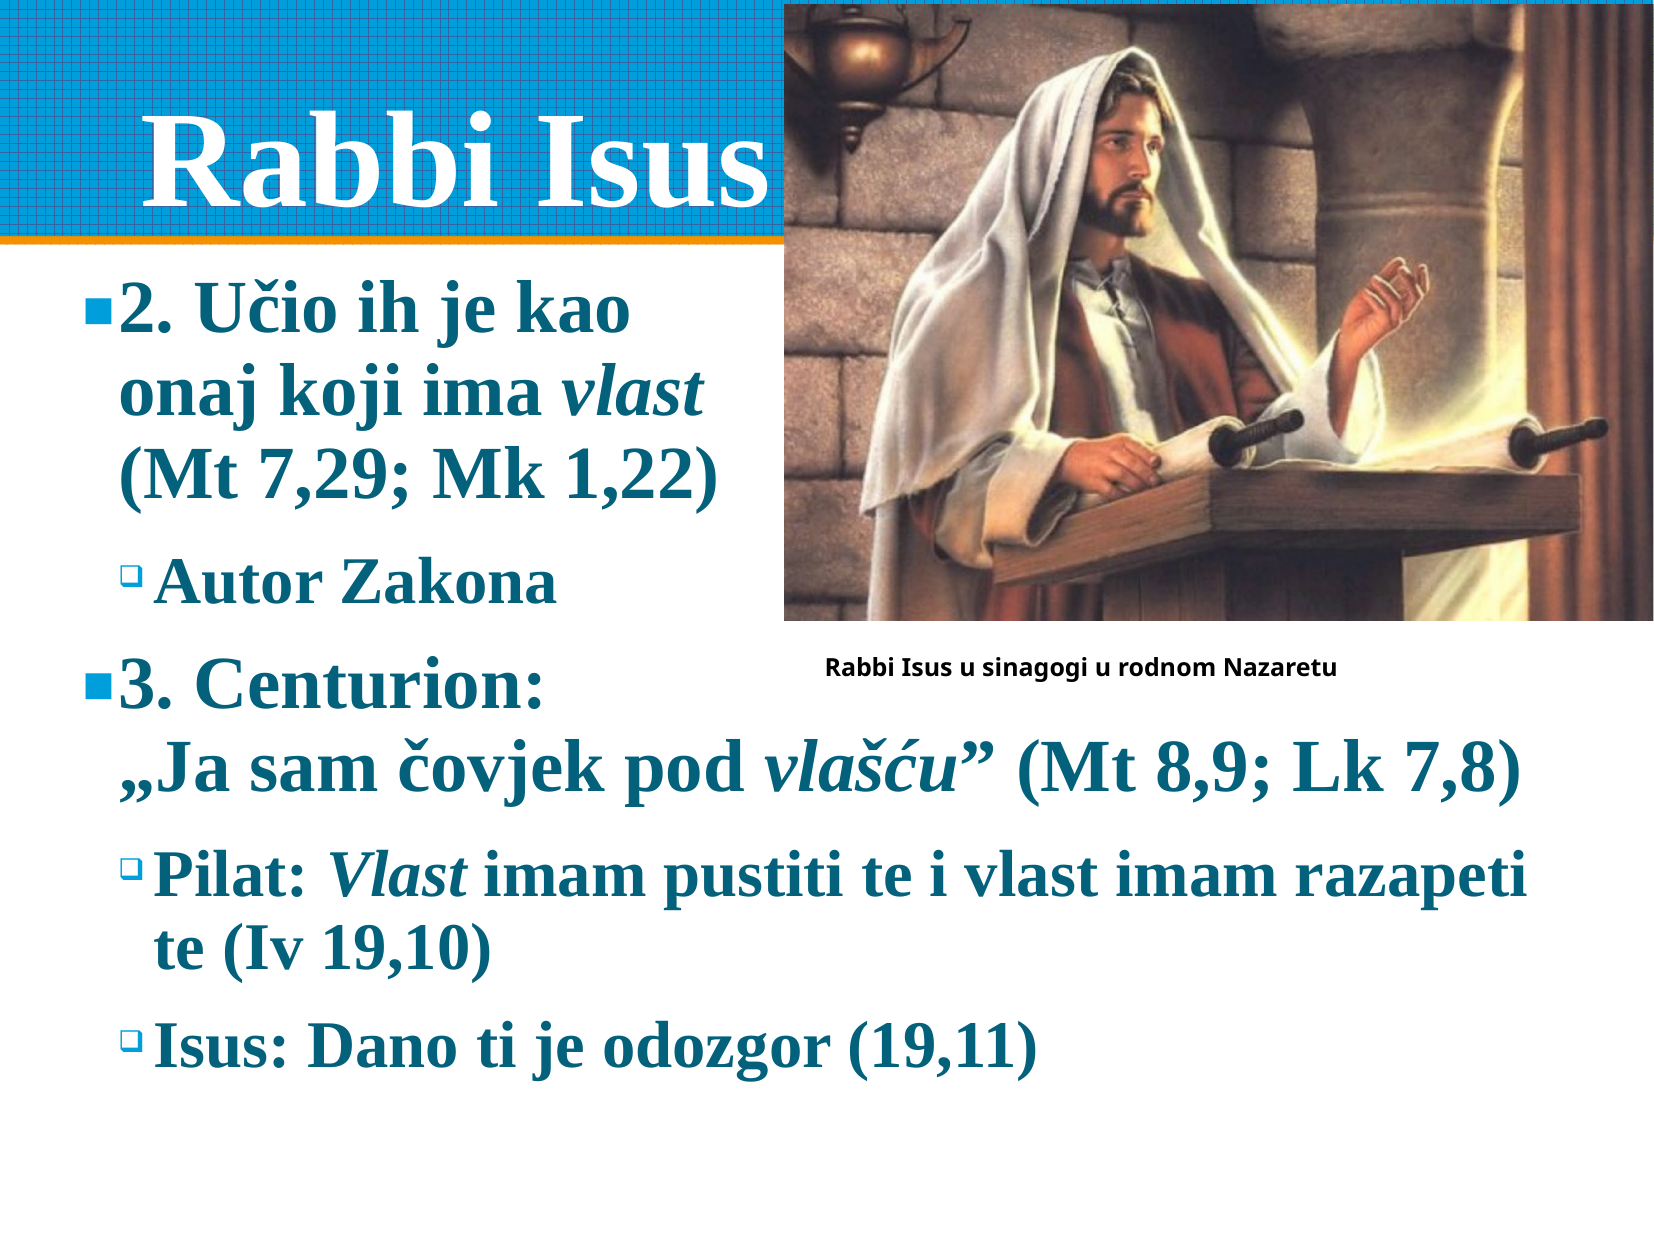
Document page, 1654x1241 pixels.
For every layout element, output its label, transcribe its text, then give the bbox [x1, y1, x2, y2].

text_box Rabbi Isus u sinagogi u rodnom Nazaretu [818, 620, 1595, 714]
picture [784, 5, 1654, 621]
list 2. Učio ih je kao onaj koji ima vlast (Mt 7,29; Mk 1,22) Autor Zakona 3. Centurion: „Ja sam čovjek pod vlašću” (Mt 8,9; Lk 7,8) Pilat: Vlast imam pustiti te i vlast imam razapeti te (Iv 19,10) Isus: Dano ti je odozgor (19,11) [82, 265, 1571, 1211]
title Rabbi Isus [82, 19, 784, 237]
